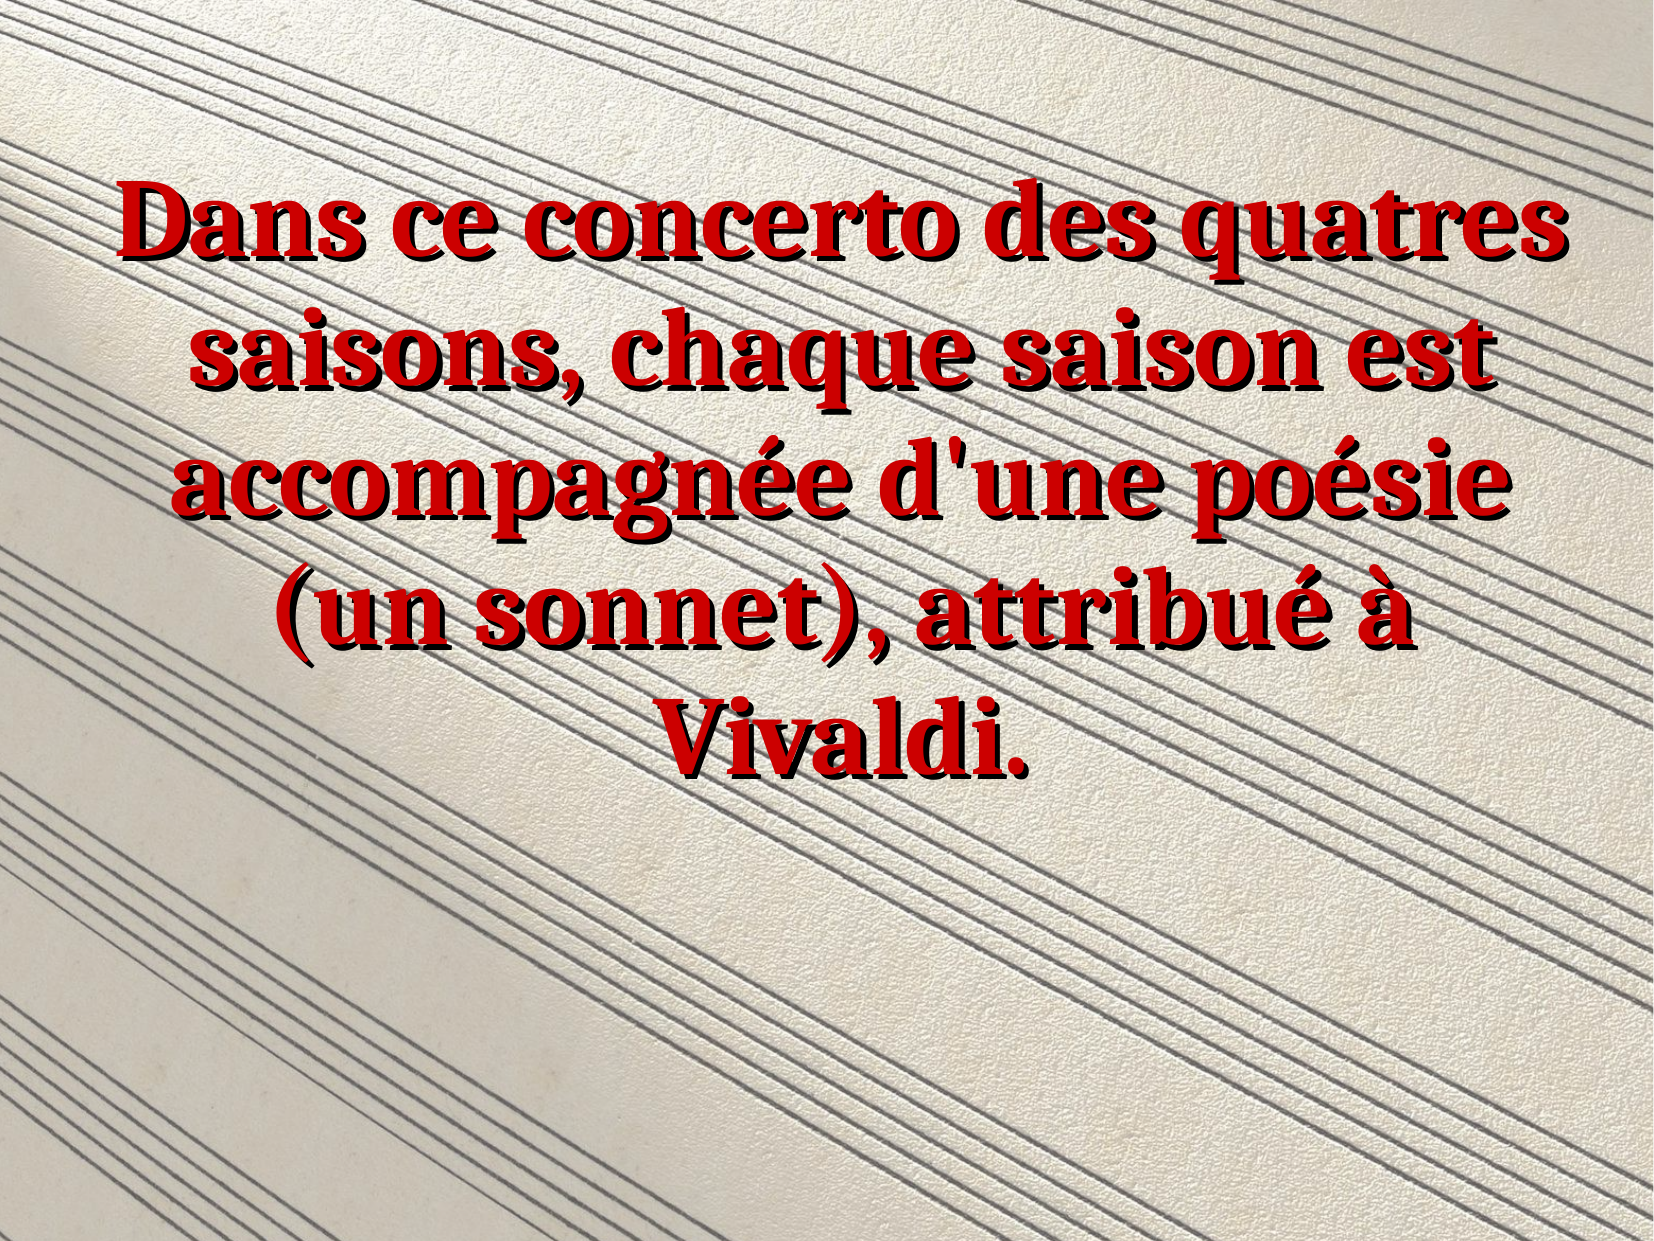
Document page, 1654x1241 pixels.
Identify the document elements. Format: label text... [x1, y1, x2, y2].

picture [0, 0, 1654, 1241]
text_box Dans ce concerto des quatres saisons, chaque saison est accompagnée d'une poésie (un sonnet), attribué à Vivaldi. [88, 147, 1595, 1063]
